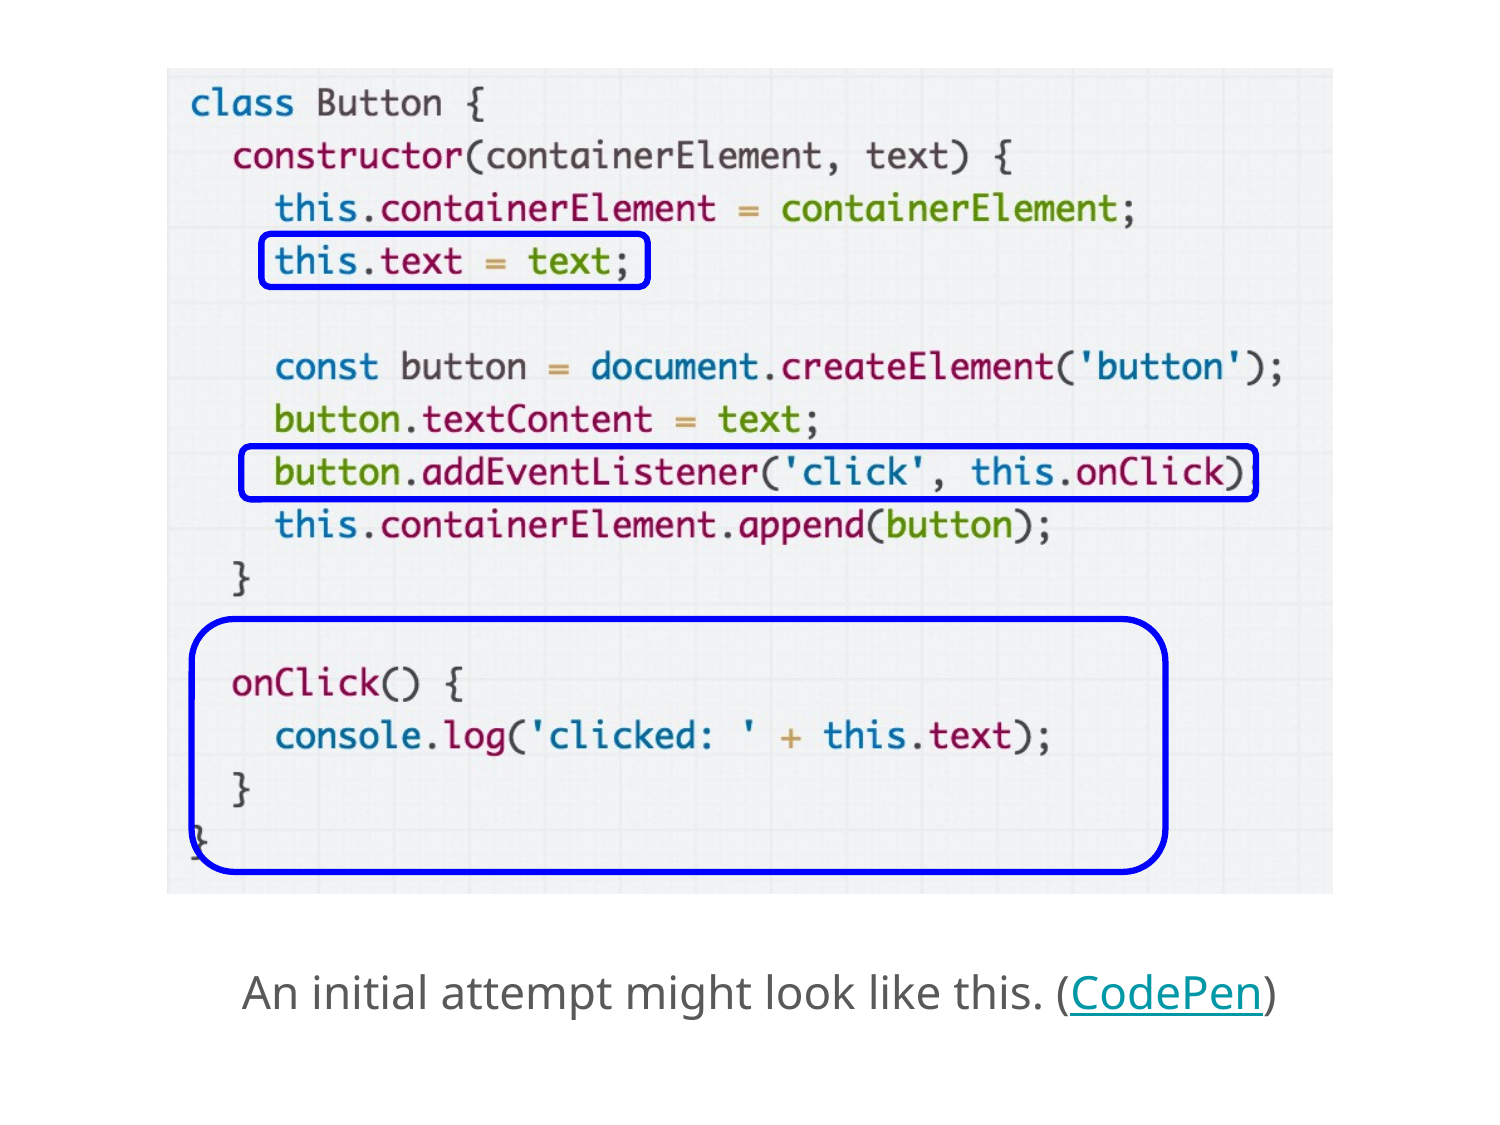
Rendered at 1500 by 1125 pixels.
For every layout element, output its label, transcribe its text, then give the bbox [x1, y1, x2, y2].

list An initial attempt might look like this. (CodePen) [226, 938, 1333, 1125]
picture [167, 68, 1333, 894]
